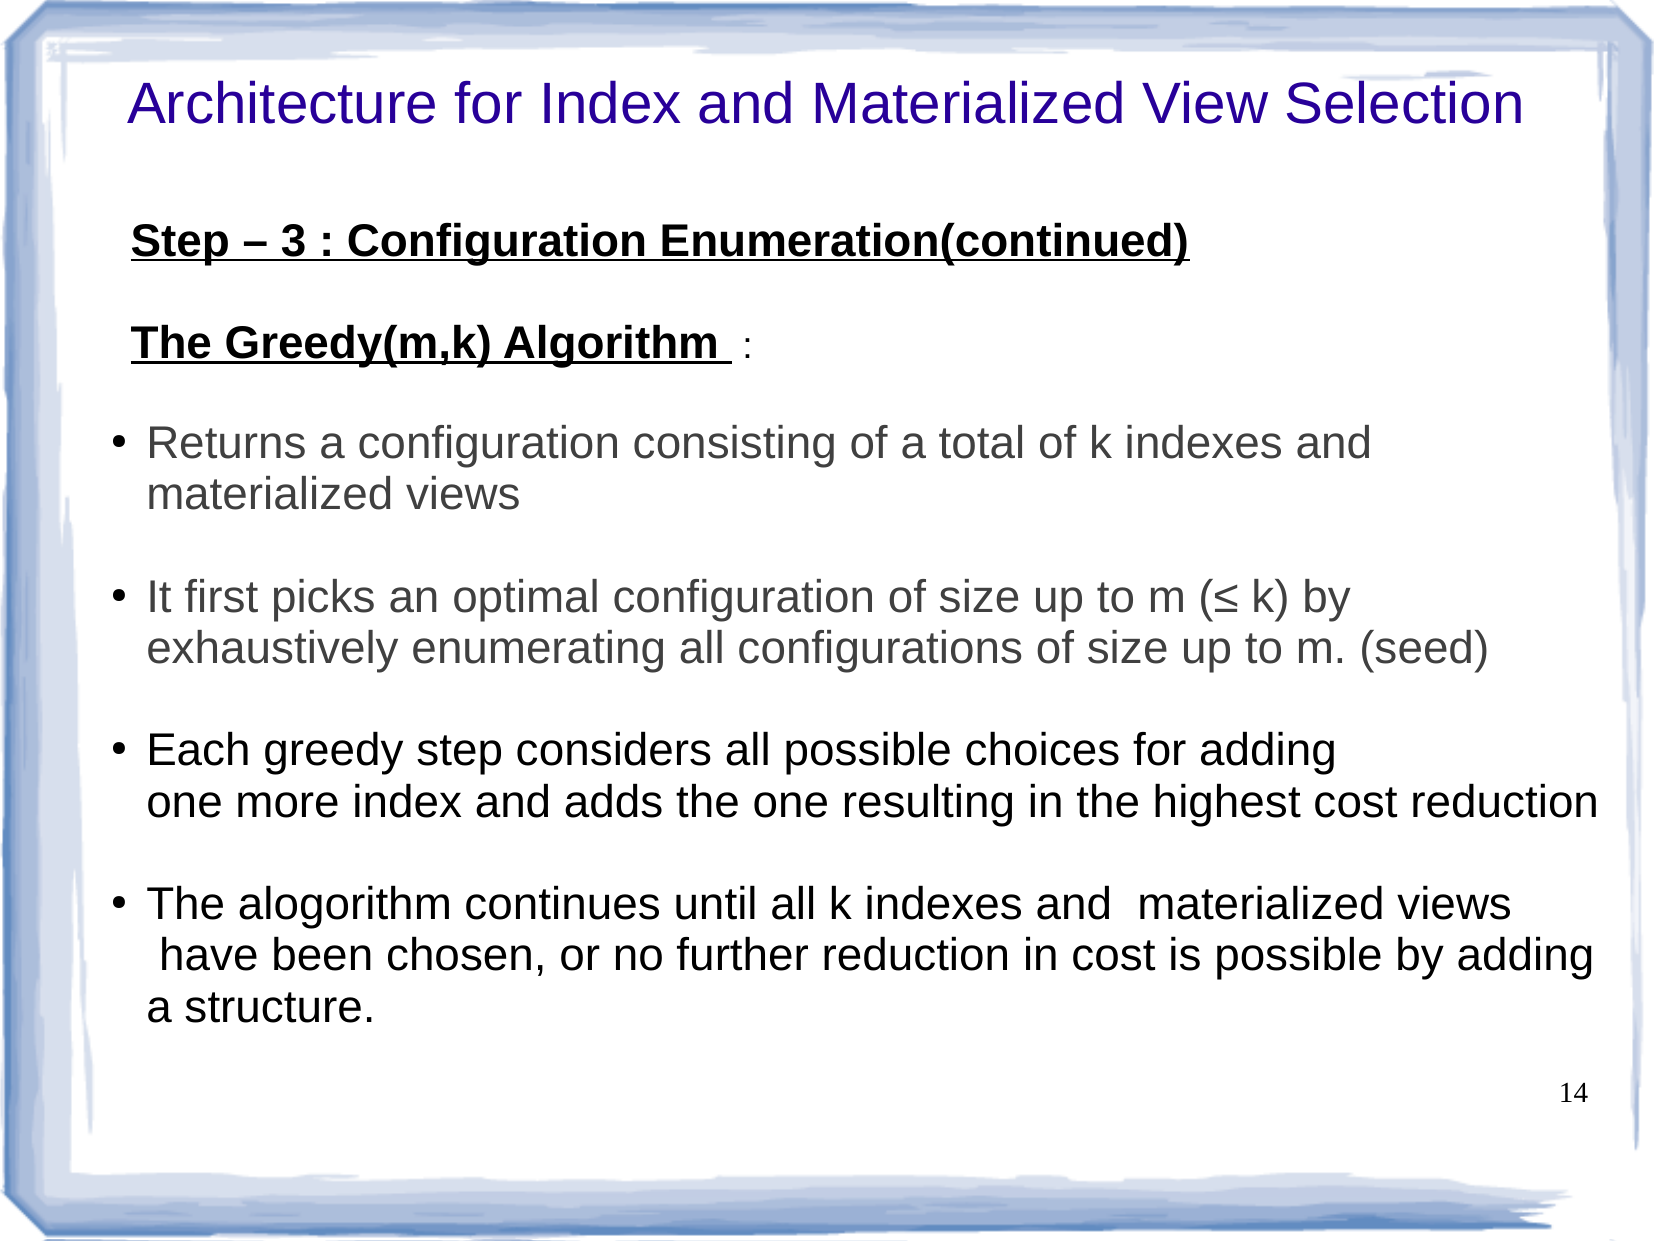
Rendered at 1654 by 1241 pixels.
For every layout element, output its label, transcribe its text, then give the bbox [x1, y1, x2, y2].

picture [0, 0, 1654, 1241]
text_box Returns a configuration consisting of a total of k indexes and materialized views It first picks an optimal configuration of size up to m (≤ k) by exhaustively enumerating all configurations of size up to m. (seed) Each greedy step considers all possible choices for adding one more index and adds the one resulting in the highest cost reduction The alogorithm continues until all k indexes and materialized views have been chosen, or no further reduction in cost is possible by adding a structure. [96, 409, 1623, 1146]
title Architecture for Index and Materialized View Selection [82, 0, 1571, 208]
text_box Step – 3 : Configuration Enumeration(continued) The Greedy(m,k) Algorithm : [115, 207, 1205, 376]
